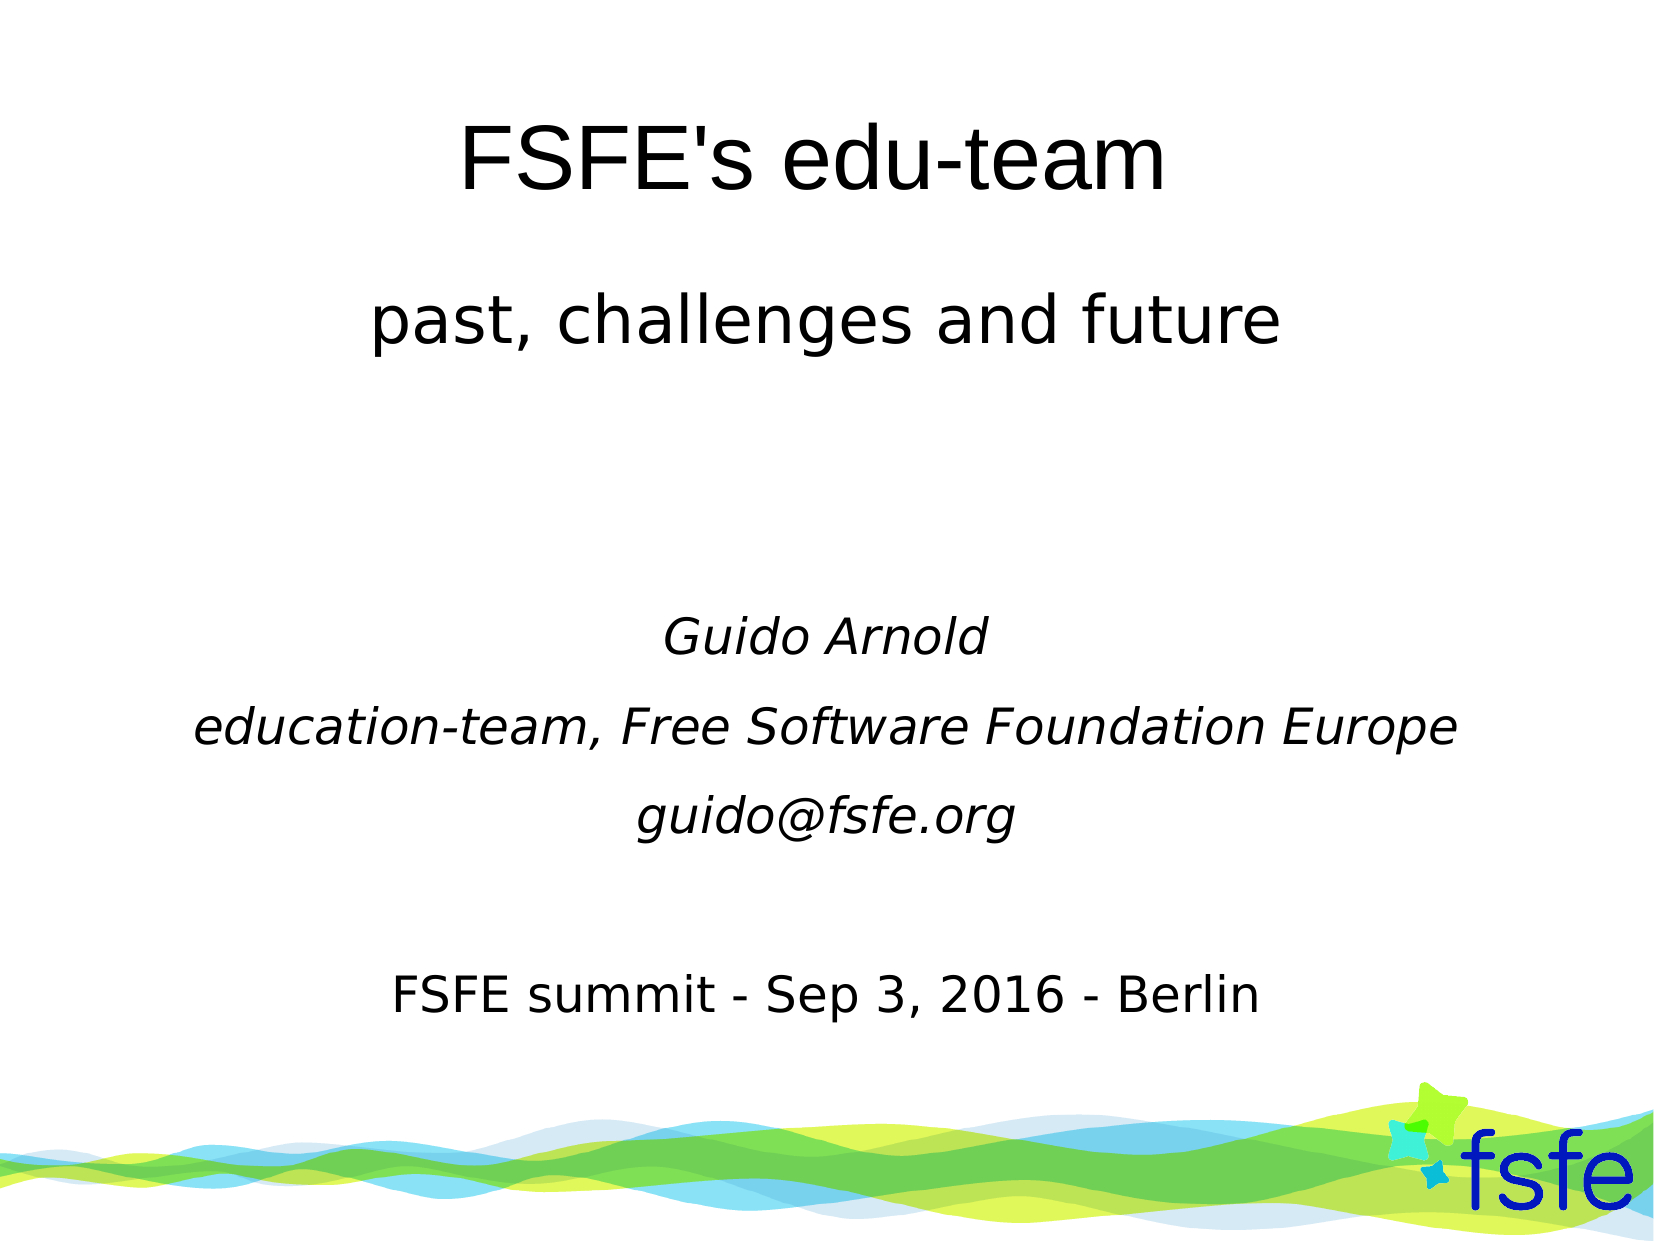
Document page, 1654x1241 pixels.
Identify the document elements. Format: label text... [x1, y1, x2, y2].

text_box [82, 97, 1571, 209]
picture [0, 1081, 1654, 1241]
text_box [82, 1129, 468, 1216]
text_box [565, 1129, 1090, 1216]
subtitle past, challenges and future Guido Arnold education-team, Free Software Foundation Europe guido@fsfe.org FSFE summit - Sep 3, 2016 - Berlin [82, 274, 1571, 1026]
